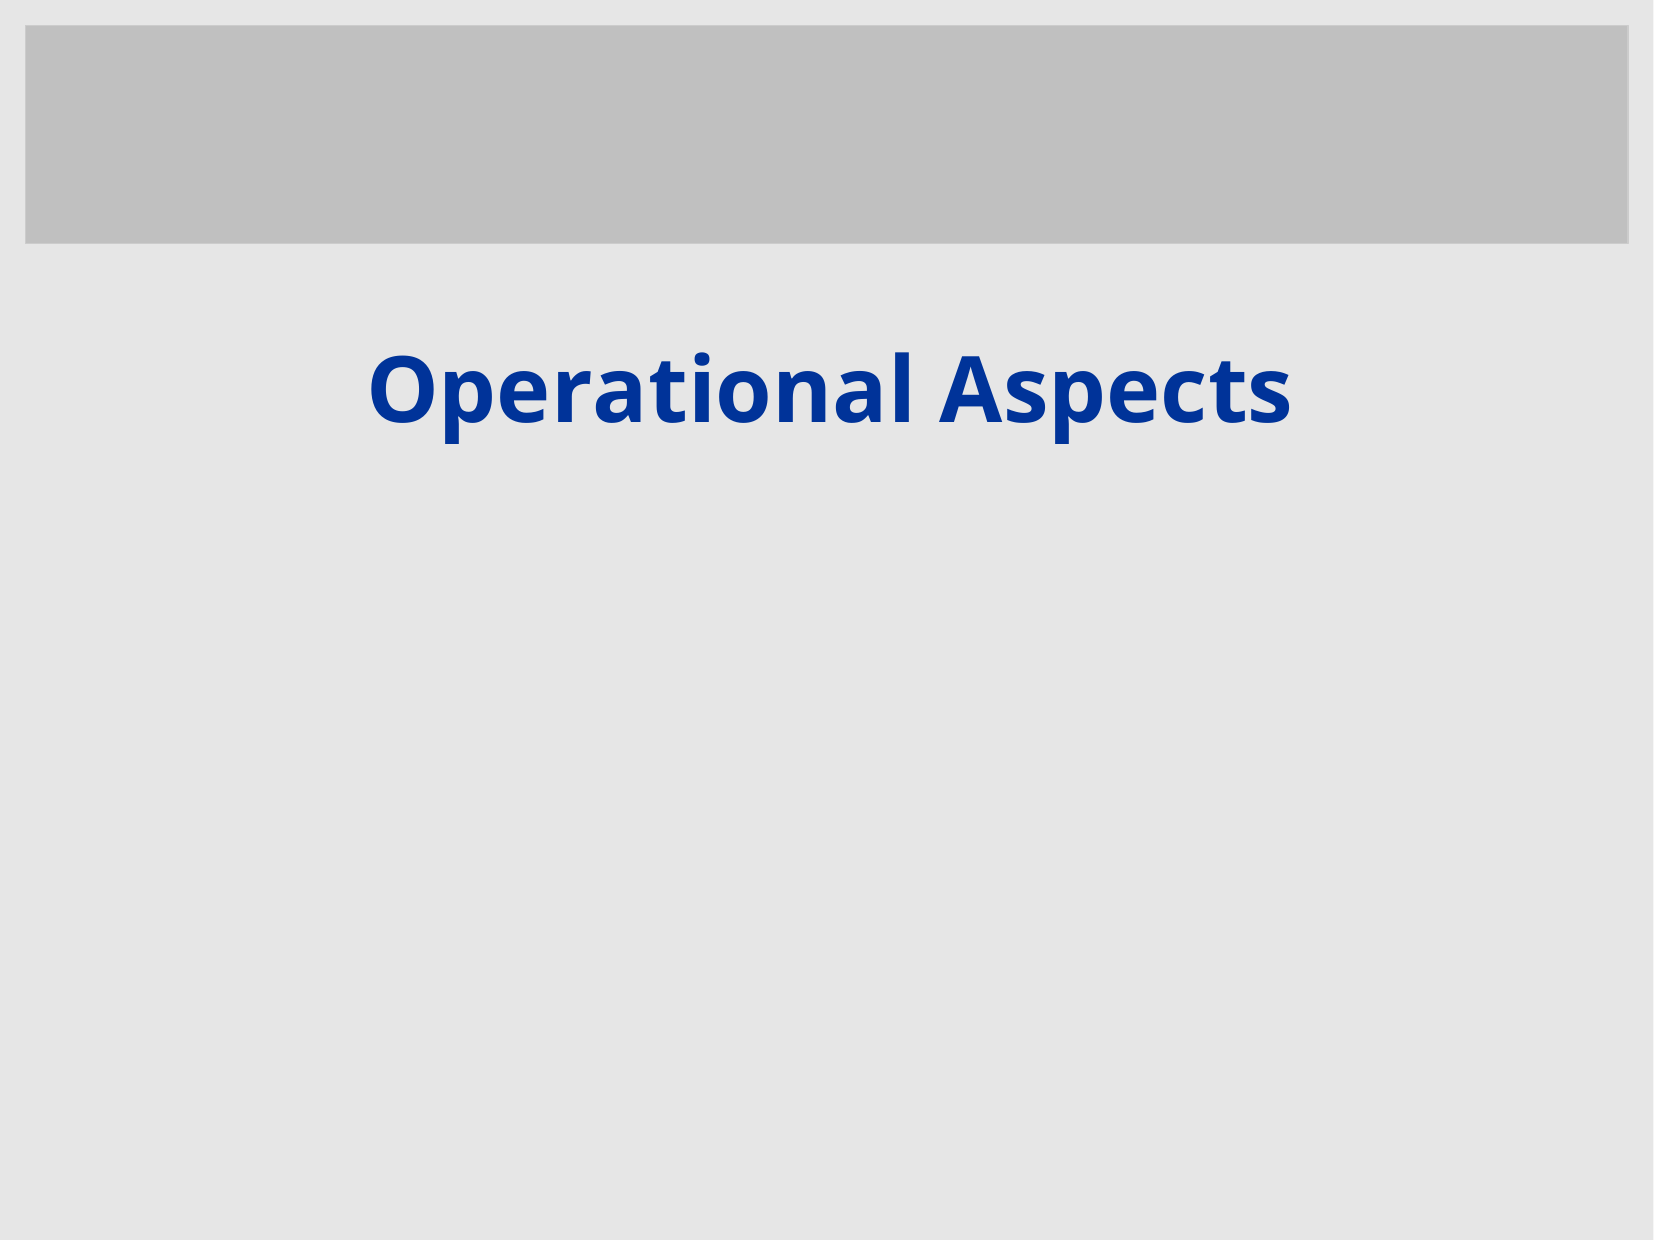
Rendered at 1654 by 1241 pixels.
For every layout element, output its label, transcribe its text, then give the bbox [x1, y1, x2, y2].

title Operational Aspects [127, 316, 1533, 635]
